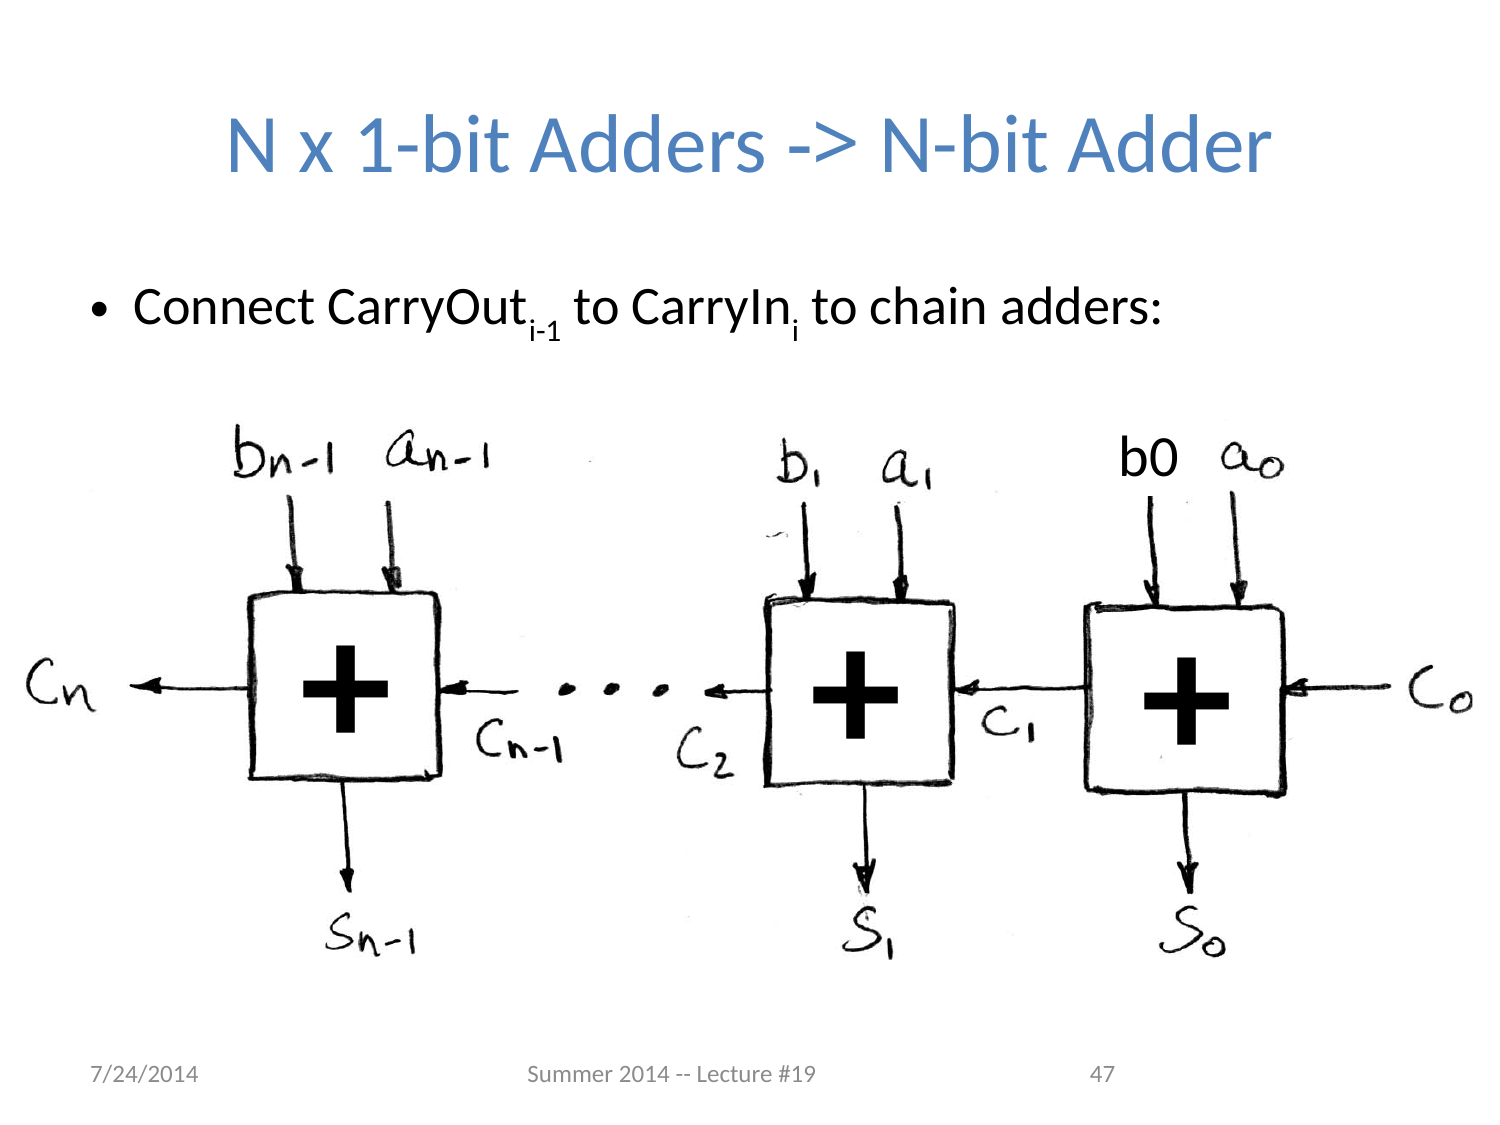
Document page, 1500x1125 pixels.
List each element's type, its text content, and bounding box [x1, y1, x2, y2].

footer Summer 2014 -- Lecture #19 [512, 1042, 988, 1103]
slide_number 7/24/2014 [75, 1042, 425, 1103]
text_box b0 [1092, 411, 1205, 496]
slide_number <number> [1074, 1042, 1425, 1103]
text_box + [795, 562, 917, 798]
text_box + [285, 556, 407, 792]
text_box + [1126, 568, 1248, 804]
title N x 1-bit Adders -> N-bit Adder [75, 45, 1425, 233]
text_box Connect CarryOuti-1 to CarryIni to chain adders: [74, 262, 1425, 368]
picture [22, 419, 1473, 960]
